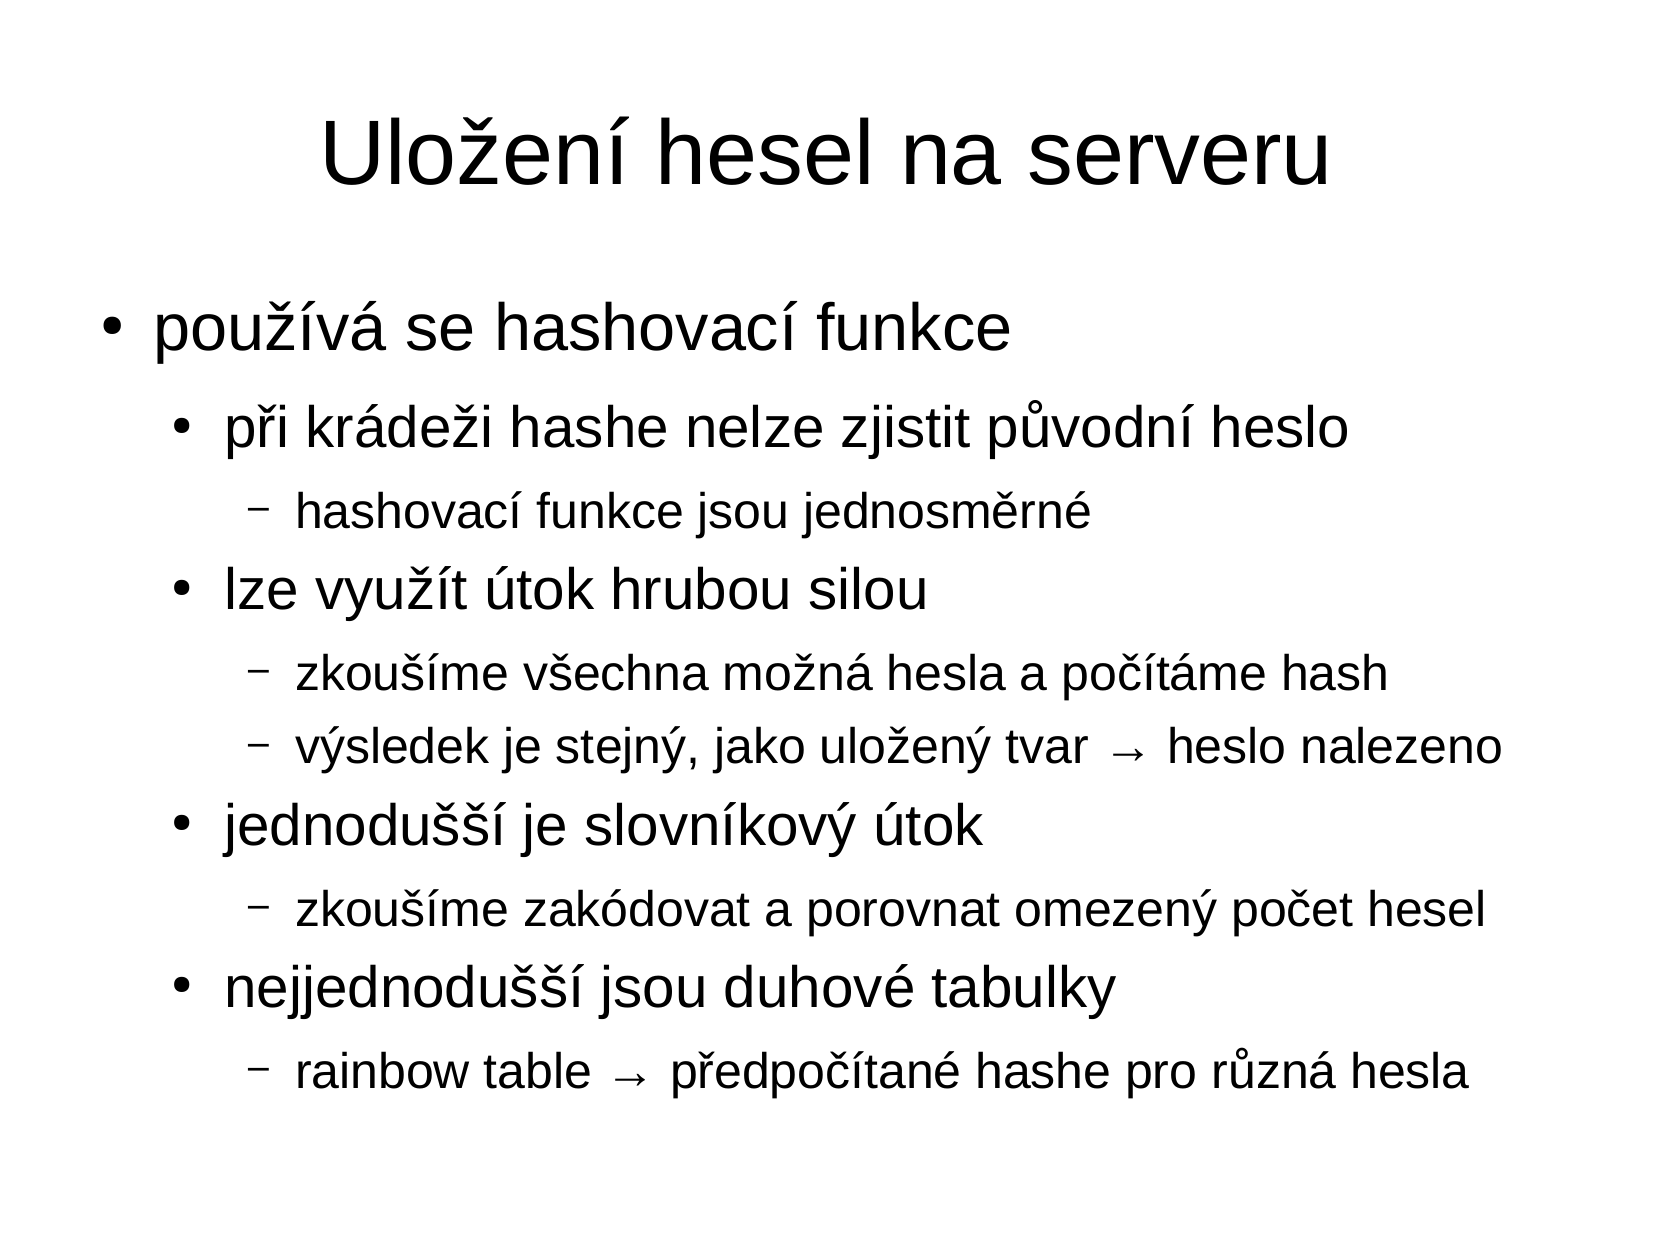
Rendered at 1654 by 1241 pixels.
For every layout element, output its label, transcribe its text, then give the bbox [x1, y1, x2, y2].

title Uložení hesel na serveru [82, 49, 1571, 257]
list používá se hashovací funkce při krádeži hashe nelze zjistit původní heslo hashovací funkce jsou jednosměrné lze využít útok hrubou silou zkoušíme všechna možná hesla a počítáme hash výsledek je stejný, jako uložený tvar → heslo nalezeno jednodušší je slovníkový útok zkoušíme zakódovat a porovnat omezený počet hesel nejjednodušší jsou duhové tabulky rainbow table → předpočítané hashe pro různá hesla [82, 290, 1571, 1109]
